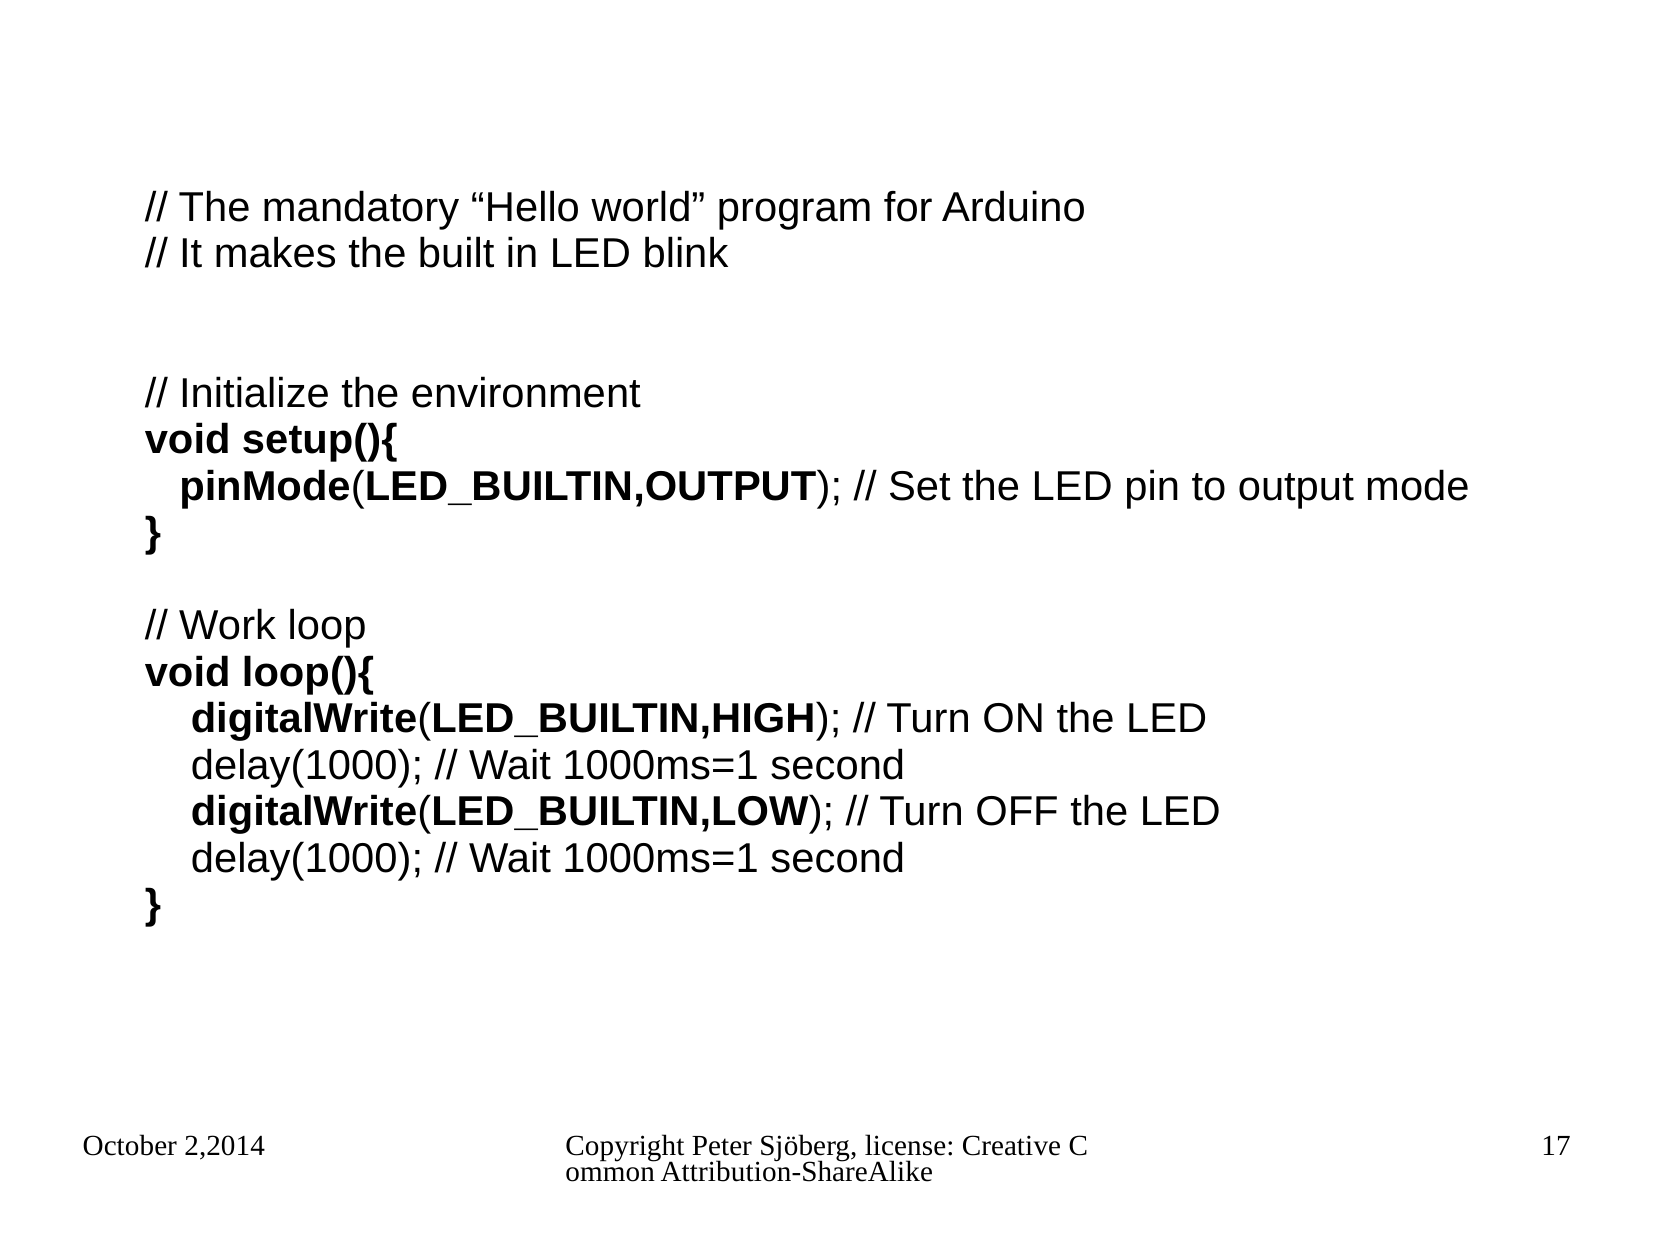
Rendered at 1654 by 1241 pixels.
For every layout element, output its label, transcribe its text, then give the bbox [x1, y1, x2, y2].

subtitle // The mandatory “Hello world” program for Arduino // It makes the built in LED blink // Initialize the environment void setup(){ pinMode(LED_BUILTIN,OUTPUT); // Set the LED pin to output mode } // Work loop void loop(){ digitalWrite(LED_BUILTIN,HIGH); // Turn ON the LED delay(1000); // Wait 1000ms=1 second digitalWrite(LED_BUILTIN,LOW); // Turn OFF the LED delay(1000); // Wait 1000ms=1 second } [144, 75, 1506, 1036]
